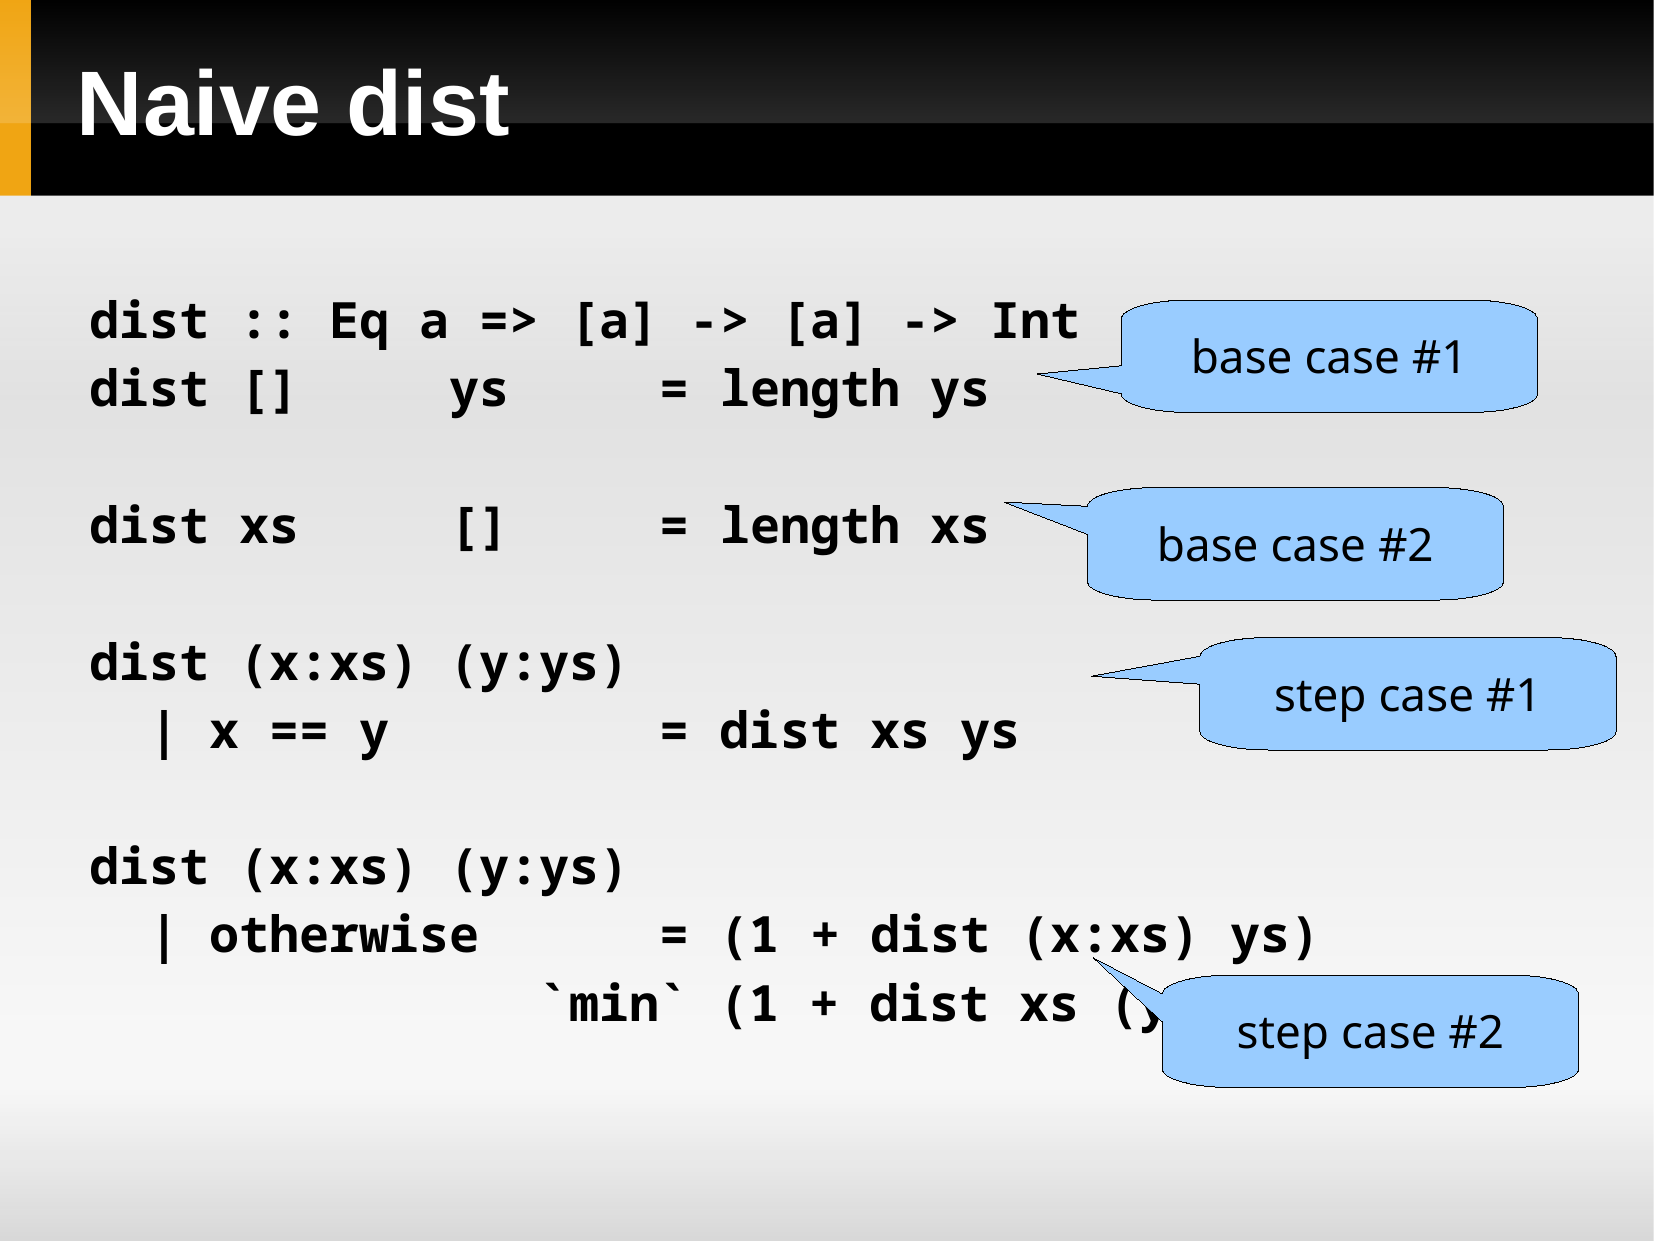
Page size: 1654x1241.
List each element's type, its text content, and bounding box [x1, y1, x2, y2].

text_box base case #2 [1004, 487, 1504, 601]
text_box step case #1 [1091, 637, 1617, 751]
picture [0, 0, 1654, 1241]
text_box base case #1 [1037, 300, 1538, 413]
text_box step case #2 [1093, 957, 1579, 1088]
text_box dist :: Eq a => [a] -> [a] -> Int dist [] ys = length ys dist xs [] = length xs dist (x:xs) (y:ys) | x == y = dist xs ys dist (x:xs) (y:ys) | otherwise = (1 + dist (x:xs) ys) `min` (1 + dist xs (y:ys)) [75, 277, 1576, 953]
title Naive dist [76, 0, 1565, 208]
